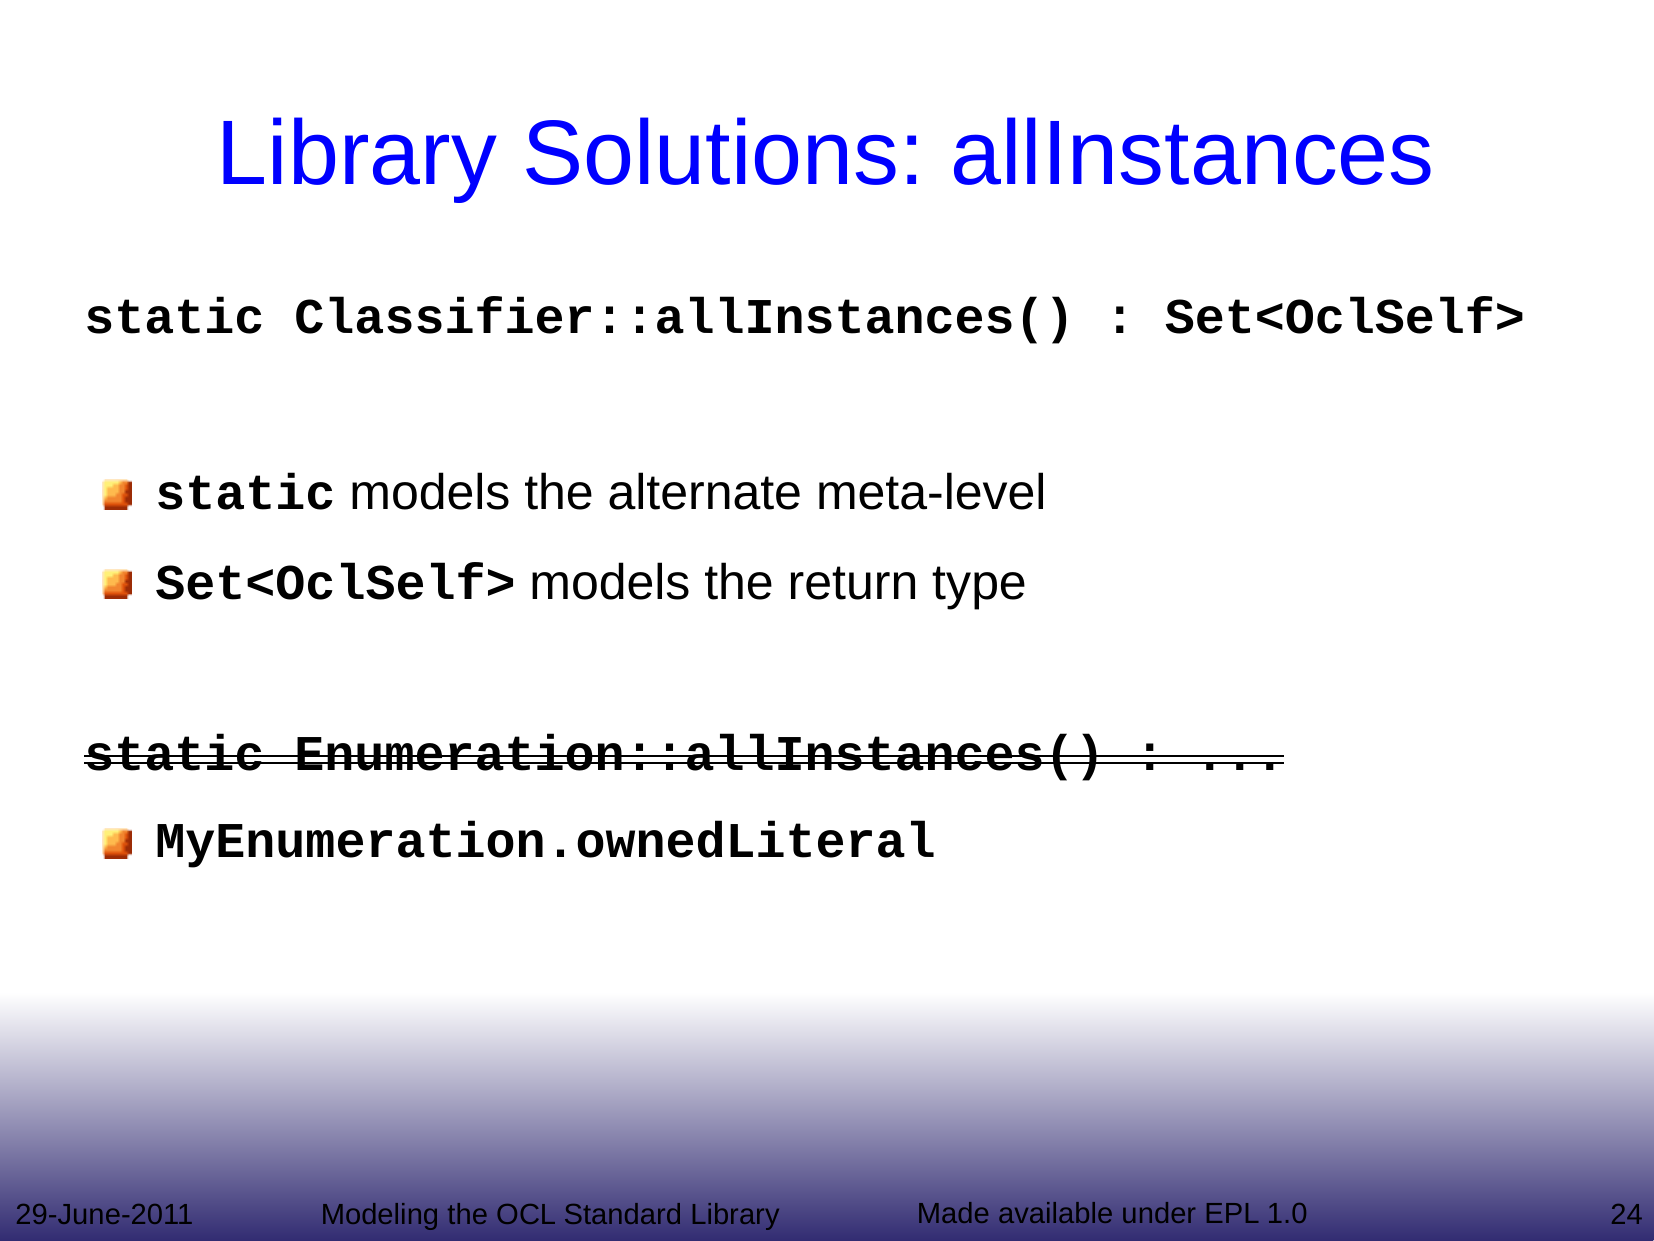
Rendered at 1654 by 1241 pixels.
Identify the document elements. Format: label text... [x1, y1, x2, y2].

list static Classifier::allInstances() : Set<OclSelf> static models the alternate meta-level Set<OclSelf> models the return type static Enumeration::allInstances() : ... MyEnumeration.ownedLiteral [84, 291, 1573, 1111]
title Library Solutions: allInstances [82, 49, 1571, 257]
